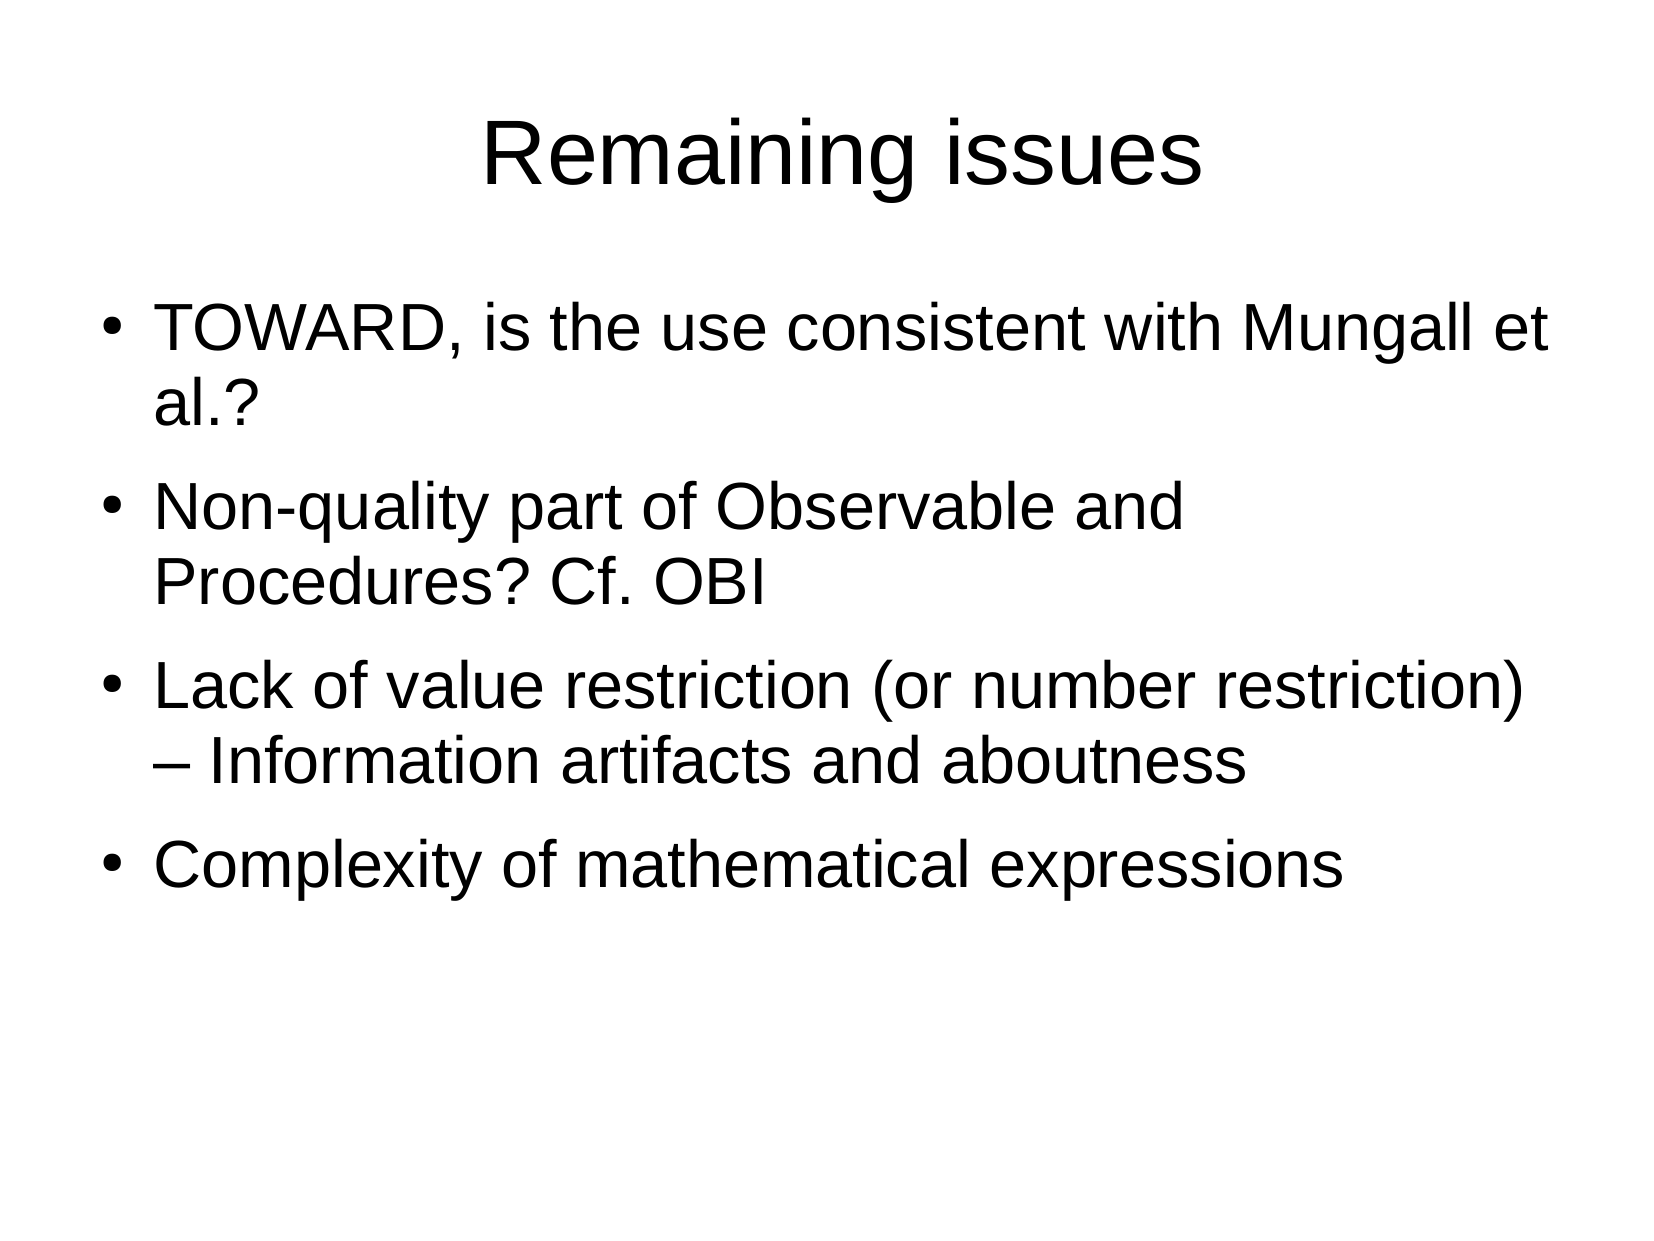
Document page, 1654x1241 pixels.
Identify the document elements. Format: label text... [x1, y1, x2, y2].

list TOWARD, is the use consistent with Mungall et al.? Non-quality part of Observable and Procedures? Cf. OBI Lack of value restriction (or number restriction) – Information artifacts and aboutness Complexity of mathematical expressions [82, 290, 1571, 1109]
title Remaining issues [82, 49, 1571, 257]
